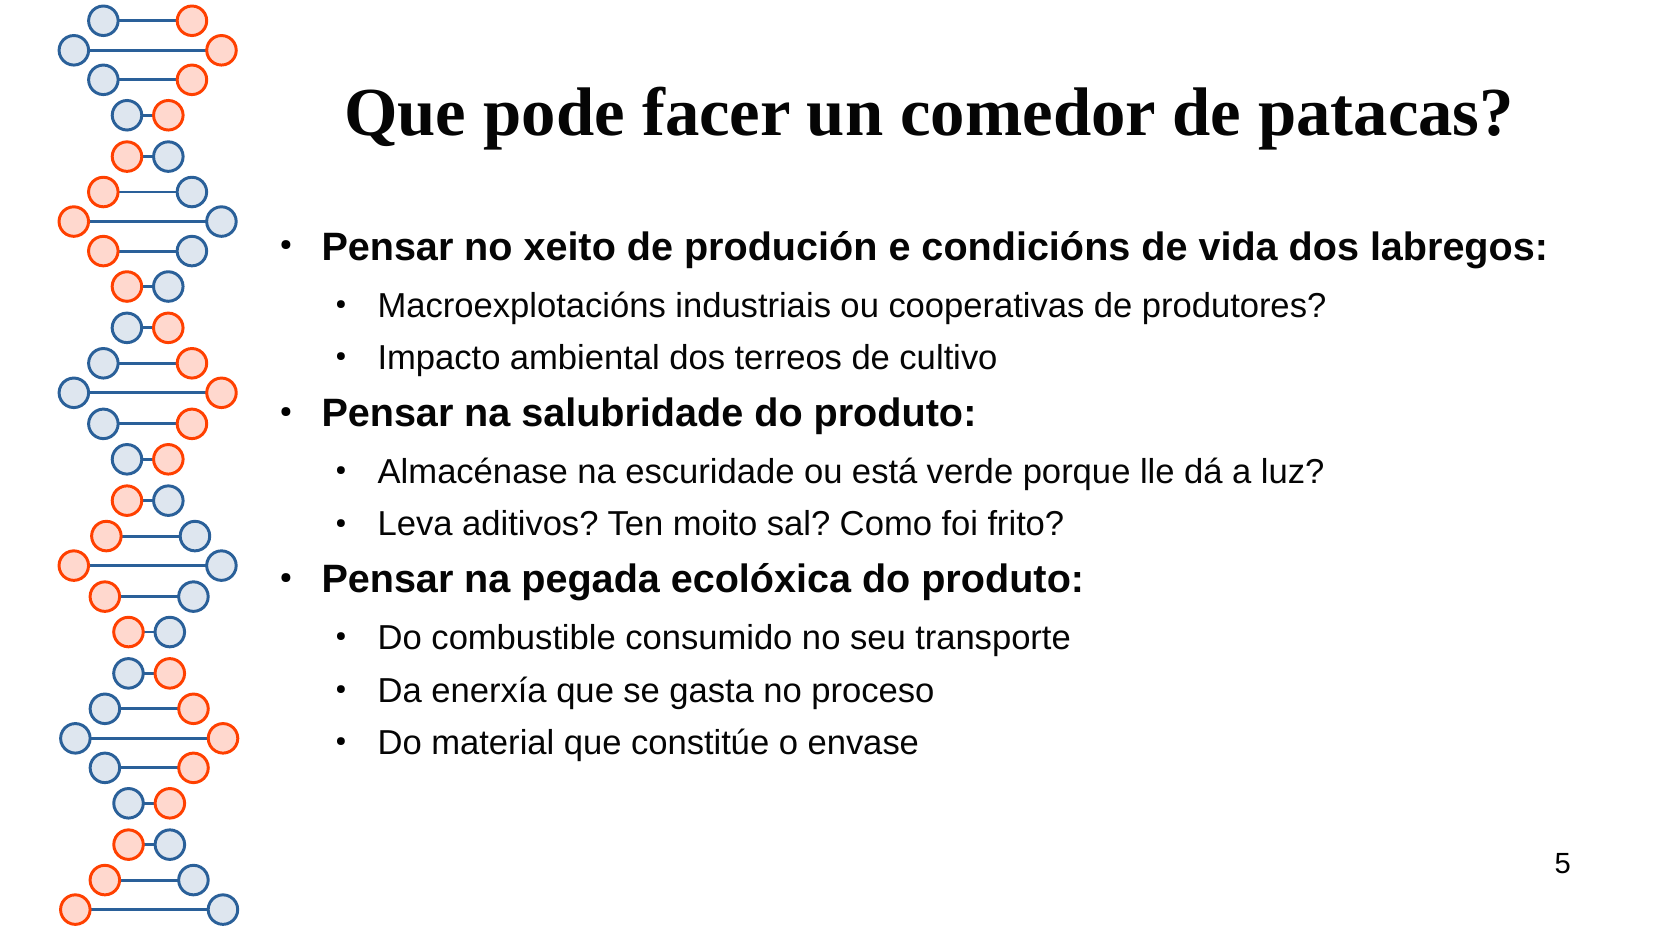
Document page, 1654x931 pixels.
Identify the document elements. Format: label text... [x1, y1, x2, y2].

list Pensar no xeito de produción e condicións de vida dos labregos: Macroexplotacións industriais ou cooperativas de produtores? Impacto ambiental dos terreos de cultivo Pensar na salubridade do produto: Almacénase na escuridade ou está verde porque lle dá a luz? Leva aditivos? Ten moito sal? Como foi frito? Pensar na pegada ecolóxica do produto: Do combustible consumido no seu transporte Da enerxía que se gasta no proceso Do material que constitúe o envase [265, 224, 1595, 764]
title Que pode facer un comedor de patacas? [265, 35, 1595, 189]
